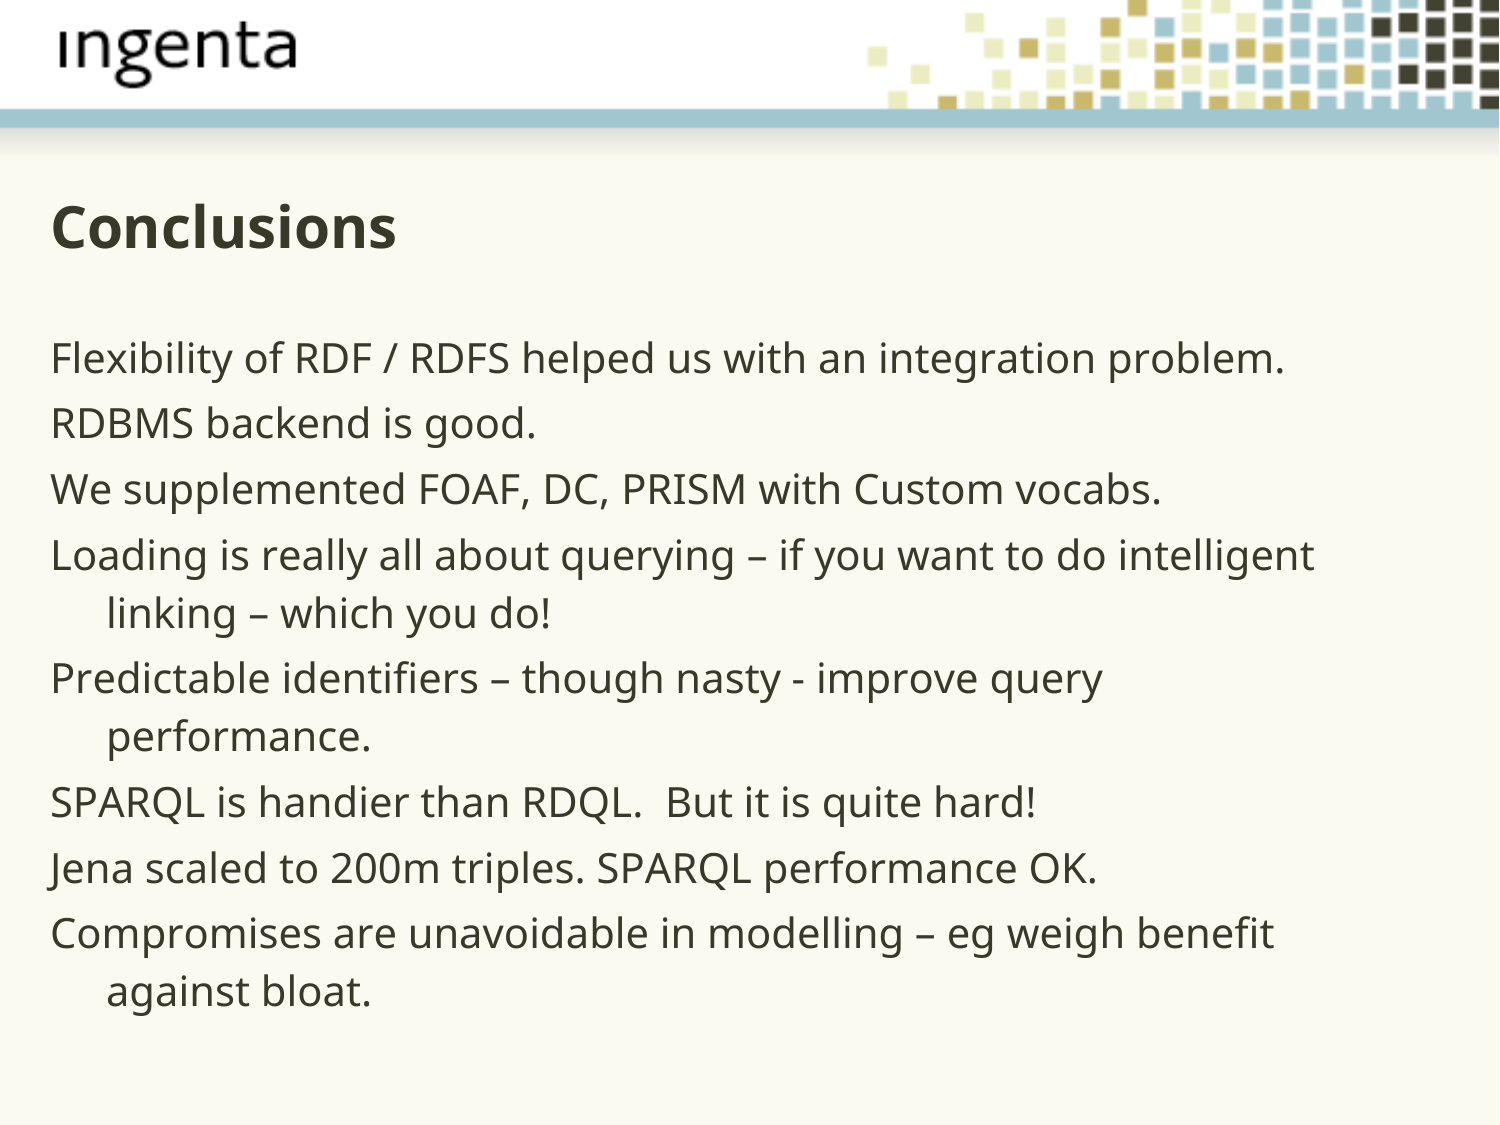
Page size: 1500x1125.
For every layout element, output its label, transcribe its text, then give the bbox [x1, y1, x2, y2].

list Flexibility of RDF / RDFS helped us with an integration problem. RDBMS backend is good. We supplemented FOAF, DC, PRISM with Custom vocabs. Loading is really all about querying – if you want to do intelligent linking – which you do! Predictable identifiers – though nasty - improve query performance. SPARQL is handier than RDQL. But it is quite hard! Jena scaled to 200m triples. SPARQL performance OK. Compromises are unavoidable in modelling – eg weigh benefit against bloat. [50, 262, 1375, 992]
title Conclusions [50, 187, 1375, 262]
picture [0, 0, 1499, 1125]
